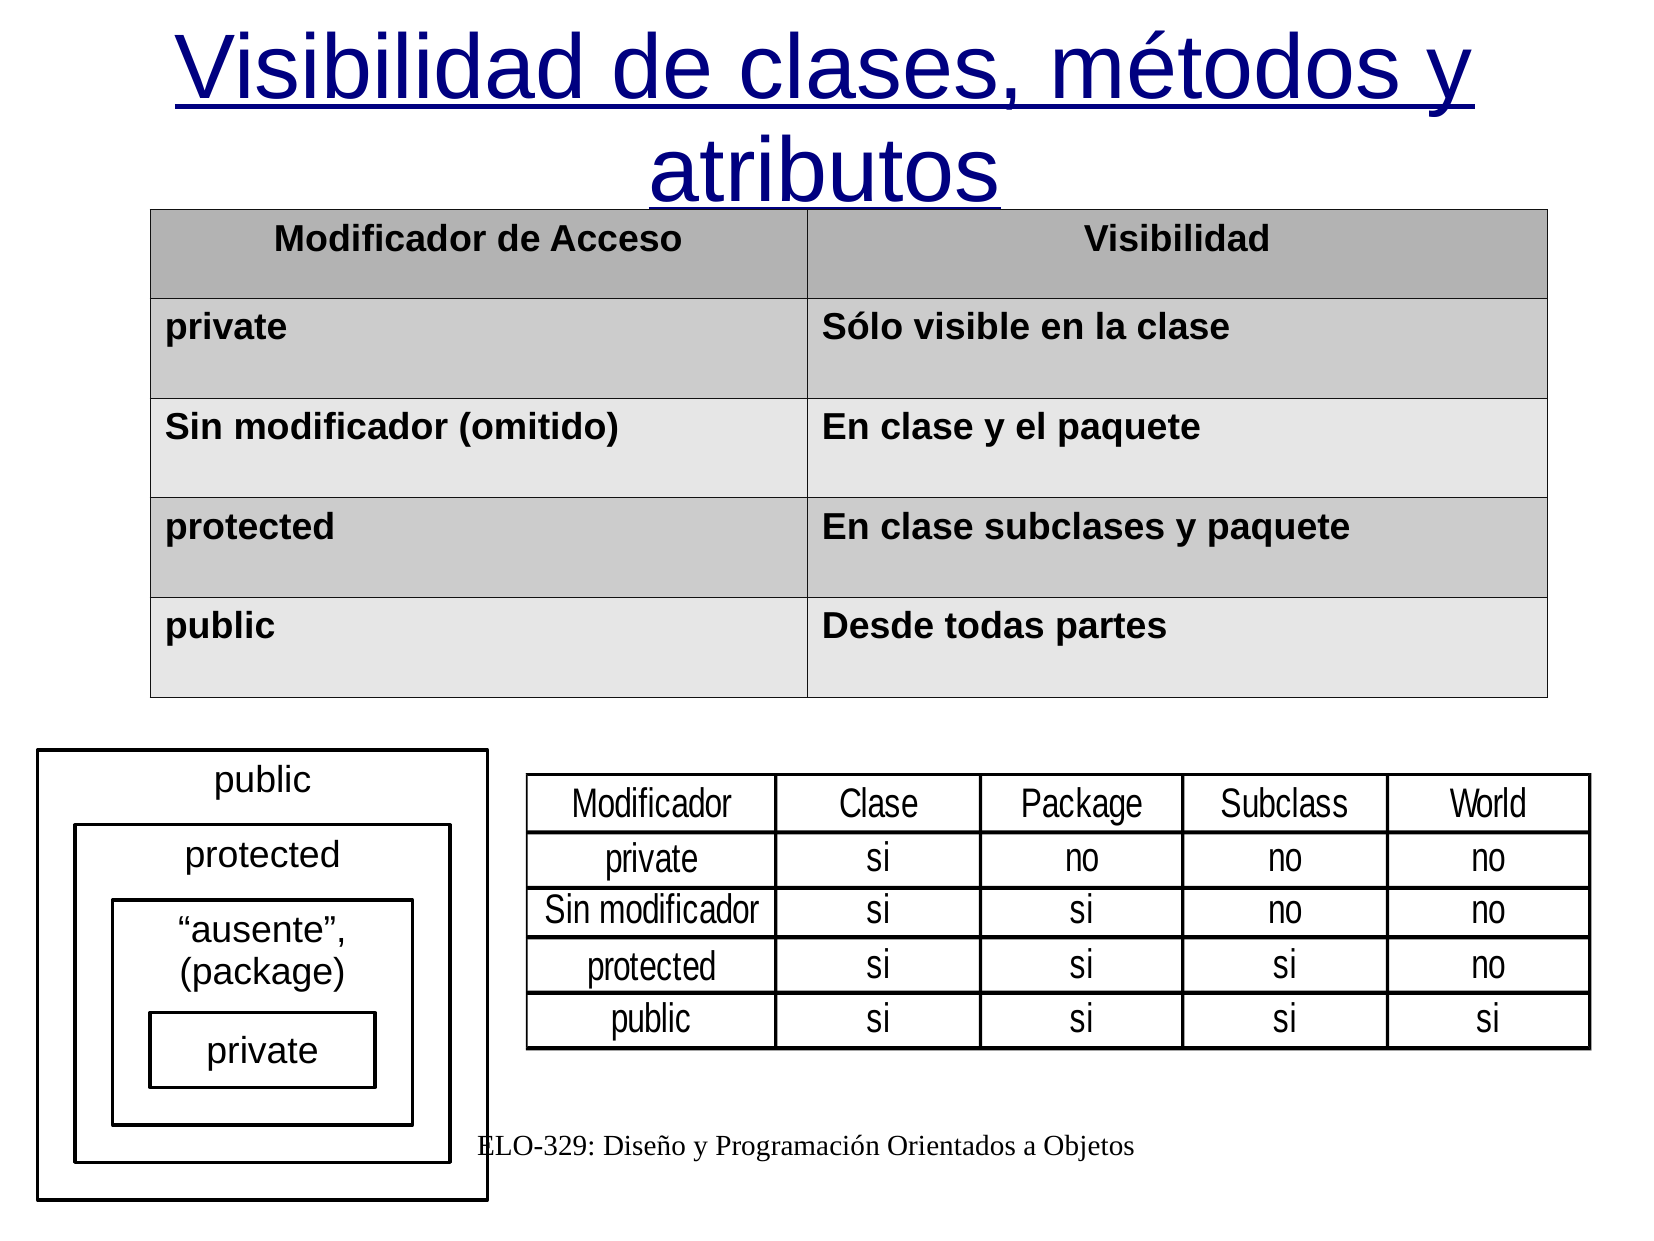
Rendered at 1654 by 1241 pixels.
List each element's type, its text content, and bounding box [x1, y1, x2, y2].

table_cell Desde todas partes [808, 598, 1547, 697]
table_cell public [151, 598, 807, 697]
table_cell Sólo visible en la clase [808, 299, 1547, 398]
table_cell En clase y el paquete [808, 399, 1547, 497]
chart [525, 773, 1593, 1052]
table_cell Sin modificador (omitido) [151, 399, 807, 497]
table_header Modificador de Acceso [151, 210, 807, 298]
table_cell En clase subclases y paquete [808, 498, 1547, 597]
title Visibilidad de clases, métodos y atributos [37, 4, 1613, 233]
table_header Visibilidad [808, 210, 1547, 298]
text_box public [37, 750, 488, 1201]
table_cell protected [151, 498, 807, 597]
table_cell private [151, 299, 807, 398]
